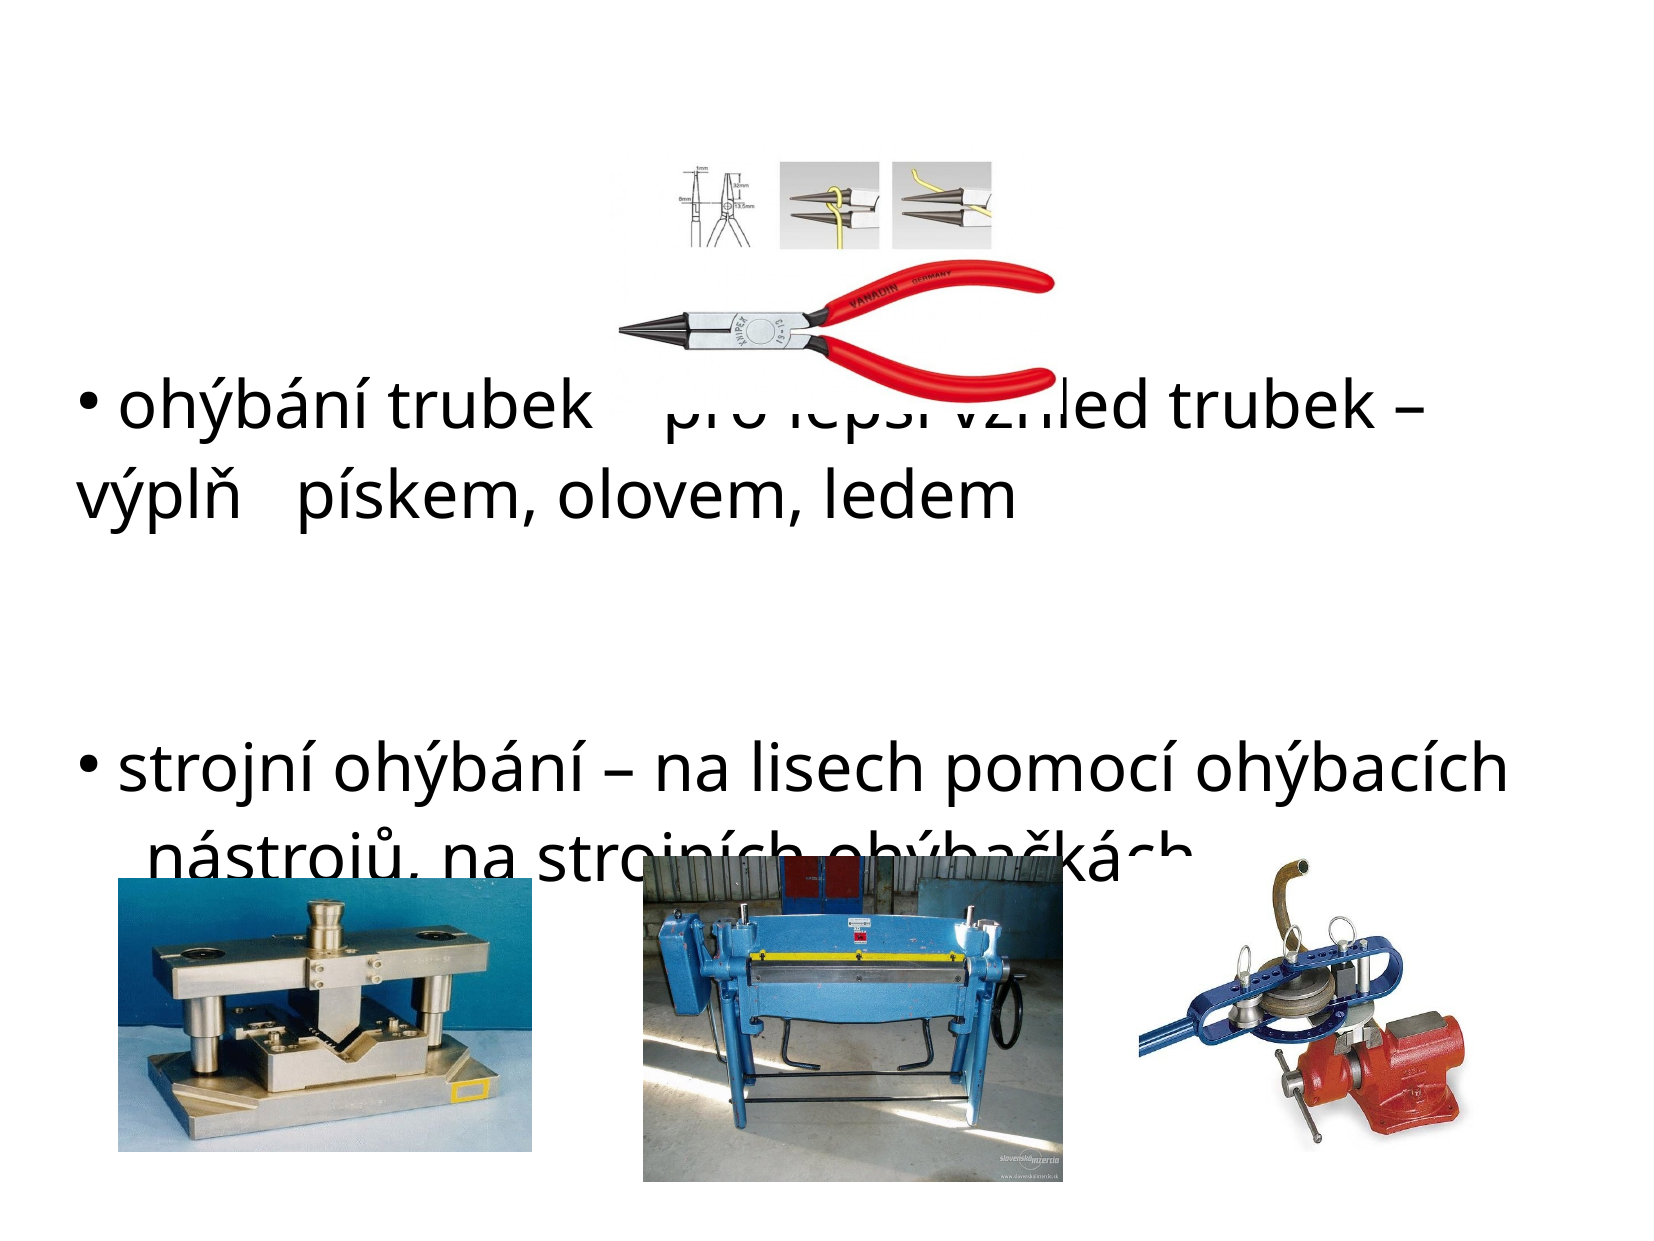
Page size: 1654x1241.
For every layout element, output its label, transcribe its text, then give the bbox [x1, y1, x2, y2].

picture [1122, 856, 1488, 1152]
subtitle ohýbání slabých drátů – pomocí kleští ohýbání trubek – pro lepší vzhled trubek – výplň pískem, olovem, ledem strojní ohýbání – na lisech pomocí ohýbacích nástrojů, na strojních ohýbačkách [76, 8, 1565, 1241]
picture [643, 856, 1063, 1182]
picture [609, 147, 1063, 414]
picture [118, 878, 532, 1152]
